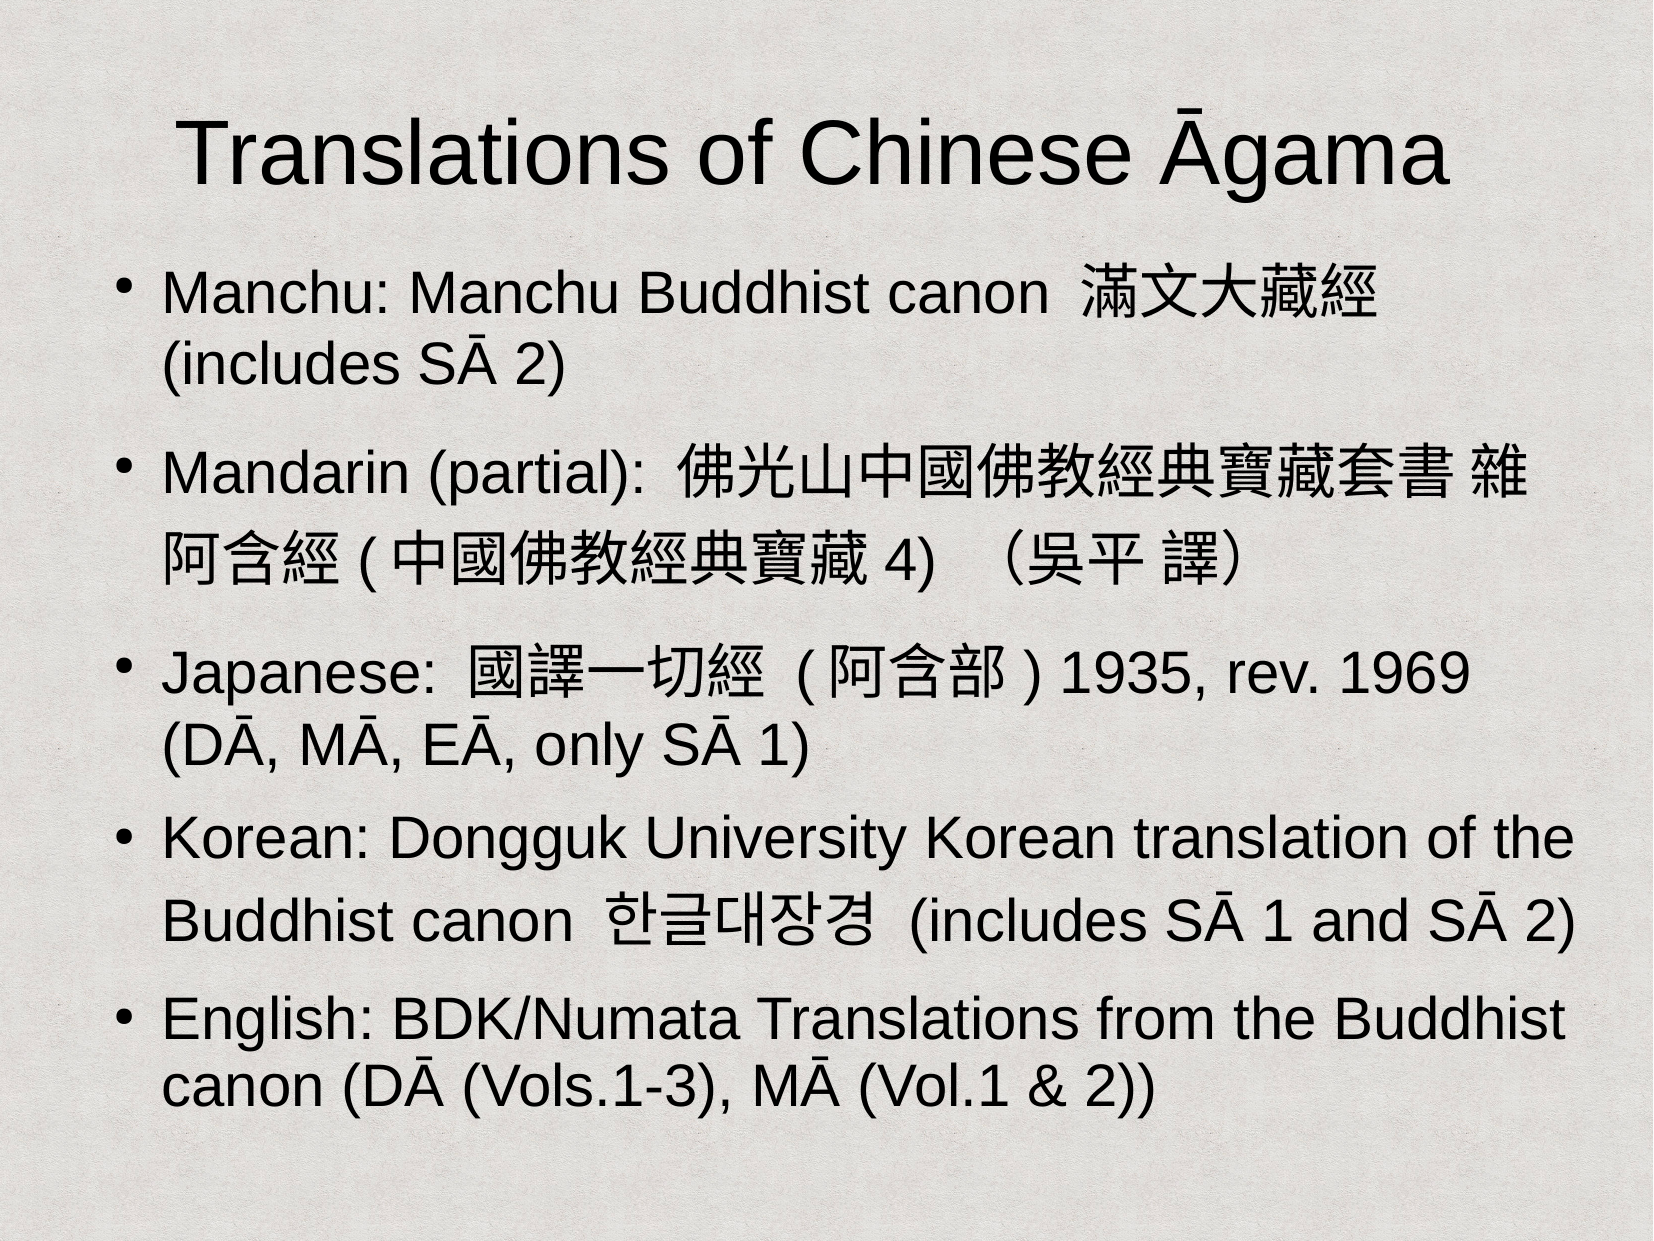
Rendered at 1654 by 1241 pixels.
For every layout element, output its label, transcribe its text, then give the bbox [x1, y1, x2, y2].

title Translations of Chinese Āgama [82, 49, 1571, 257]
list Manchu: Manchu Buddhist canon 滿文大藏經 (includes SĀ 2) Mandarin (partial): 佛光山中國佛教經典寶藏套書 雜阿含經(中國佛教經典寶藏4) （吳平 譯） Japanese: 國譯一切經 (阿含部) 1935, rev. 1969 (DĀ, MĀ, EĀ, only SĀ 1) Korean: Dongguk University Korean translation of the Buddhist canon 한글대장경 (includes SĀ 1 and SĀ 2) English: BDK/Numata Translations from the Buddhist canon (DĀ (Vols.1-3), MĀ (Vol.1 & 2)) [97, 243, 1586, 1132]
picture [0, 0, 1654, 1241]
